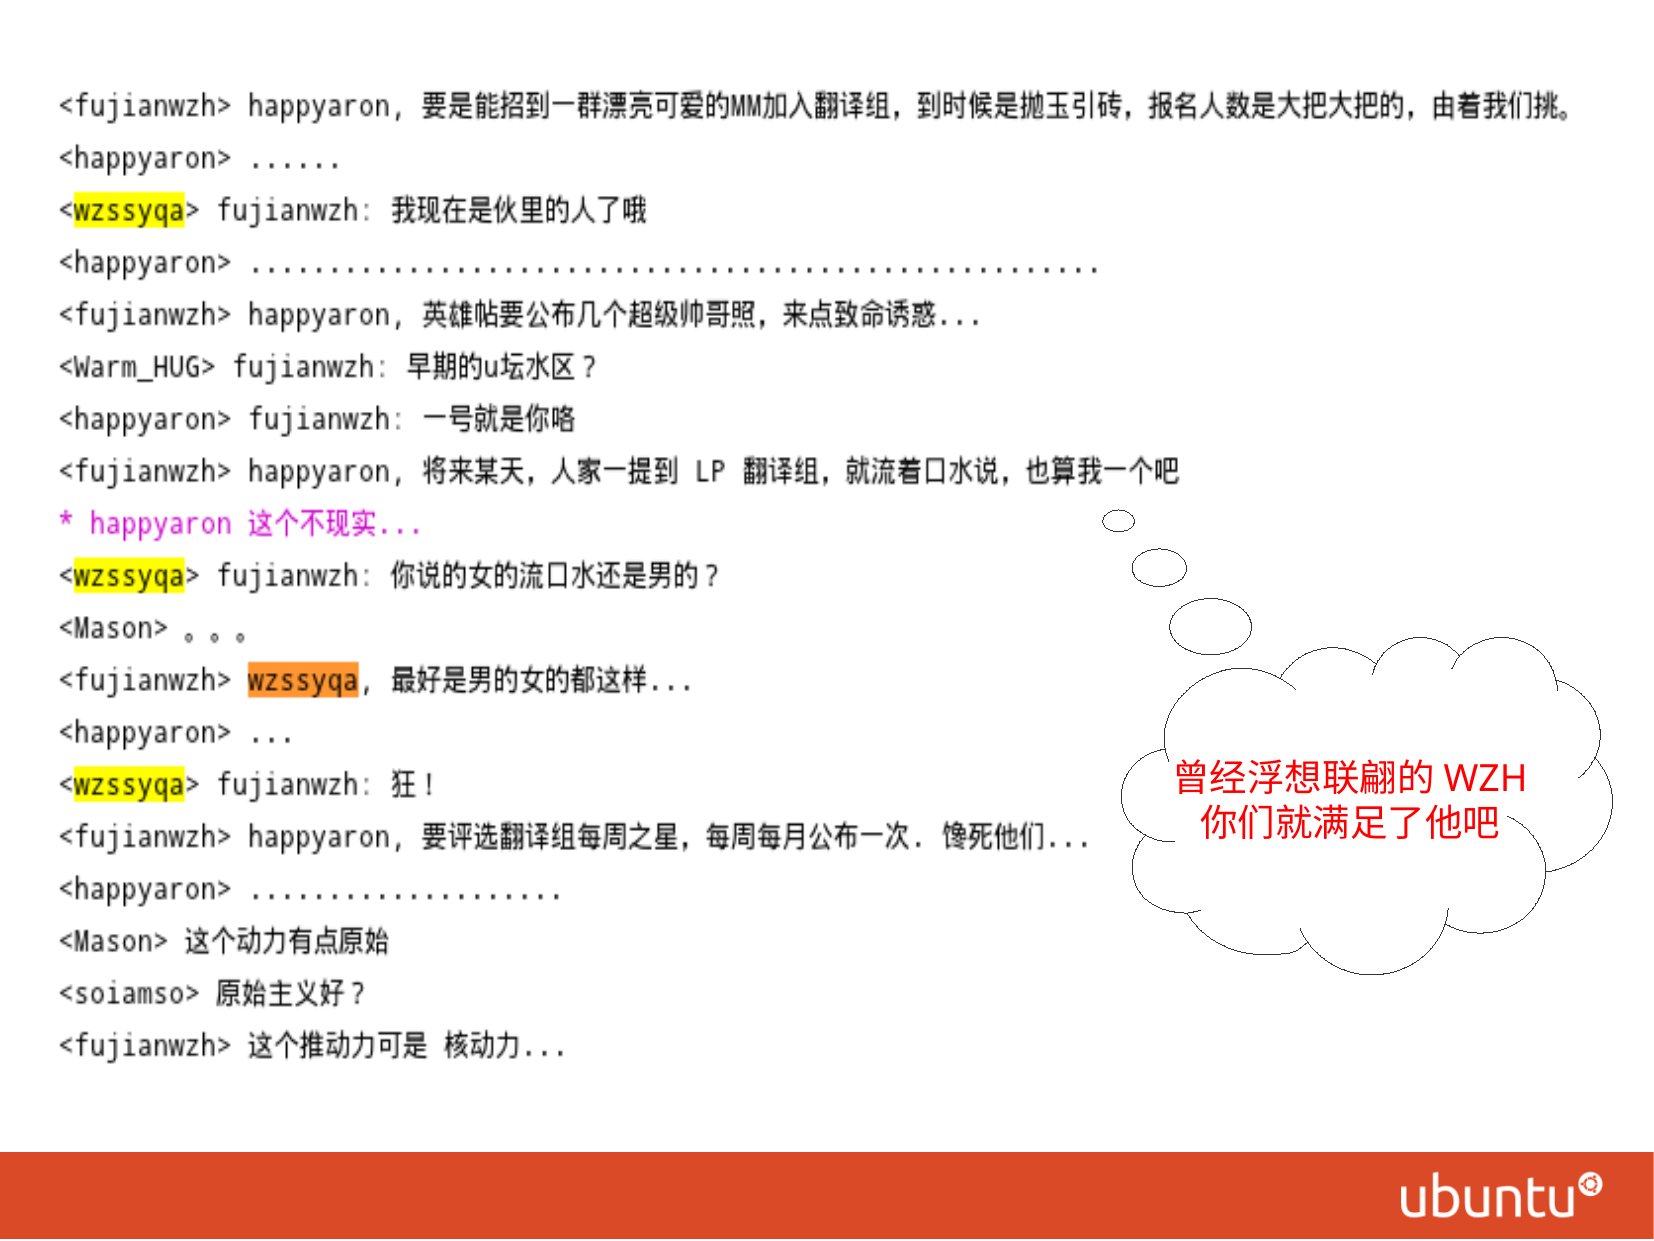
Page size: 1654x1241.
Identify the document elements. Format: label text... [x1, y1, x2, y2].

text_box 曾经浮想联翩的WZH 你们就满足了他吧 [1102, 509, 1135, 532]
text_box 曾经浮想联翩的WZH 你们就满足了他吧 [1121, 637, 1613, 975]
text_box 曾经浮想联翩的WZH 你们就满足了他吧 [1132, 548, 1187, 587]
picture [0, 1152, 1654, 1239]
picture [33, 74, 1654, 1066]
text_box 曾经浮想联翩的WZH 你们就满足了他吧 [1169, 598, 1252, 655]
